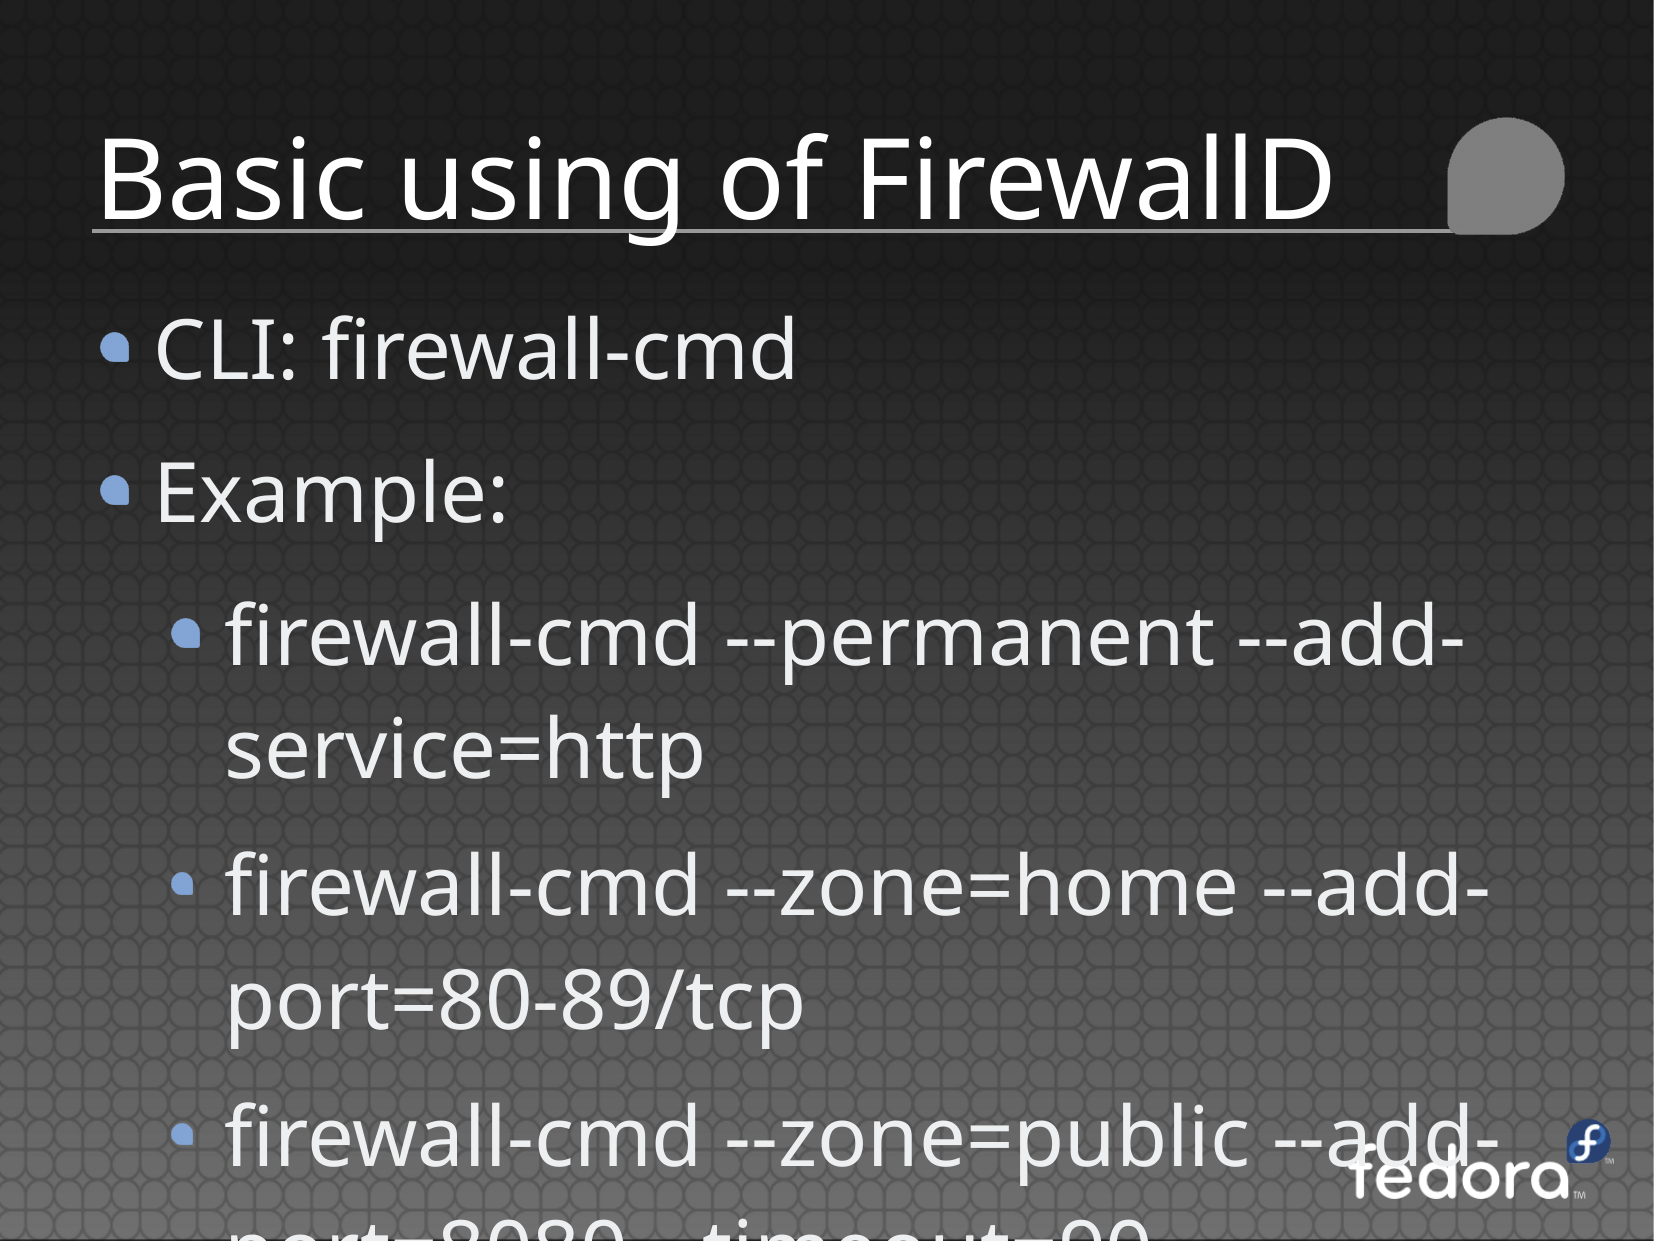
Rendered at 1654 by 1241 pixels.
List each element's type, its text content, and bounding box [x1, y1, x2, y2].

list CLI: firewall-cmd Example: firewall-cmd --permanent --add-service=http firewall-cmd --zone=home --add-port=80-89/tcp firewall-cmd --zone=public --add-port=8080 --timeout=90 [82, 290, 1571, 1241]
picture [0, 0, 1654, 1241]
title Basic using of FirewallD [94, 100, 1426, 251]
